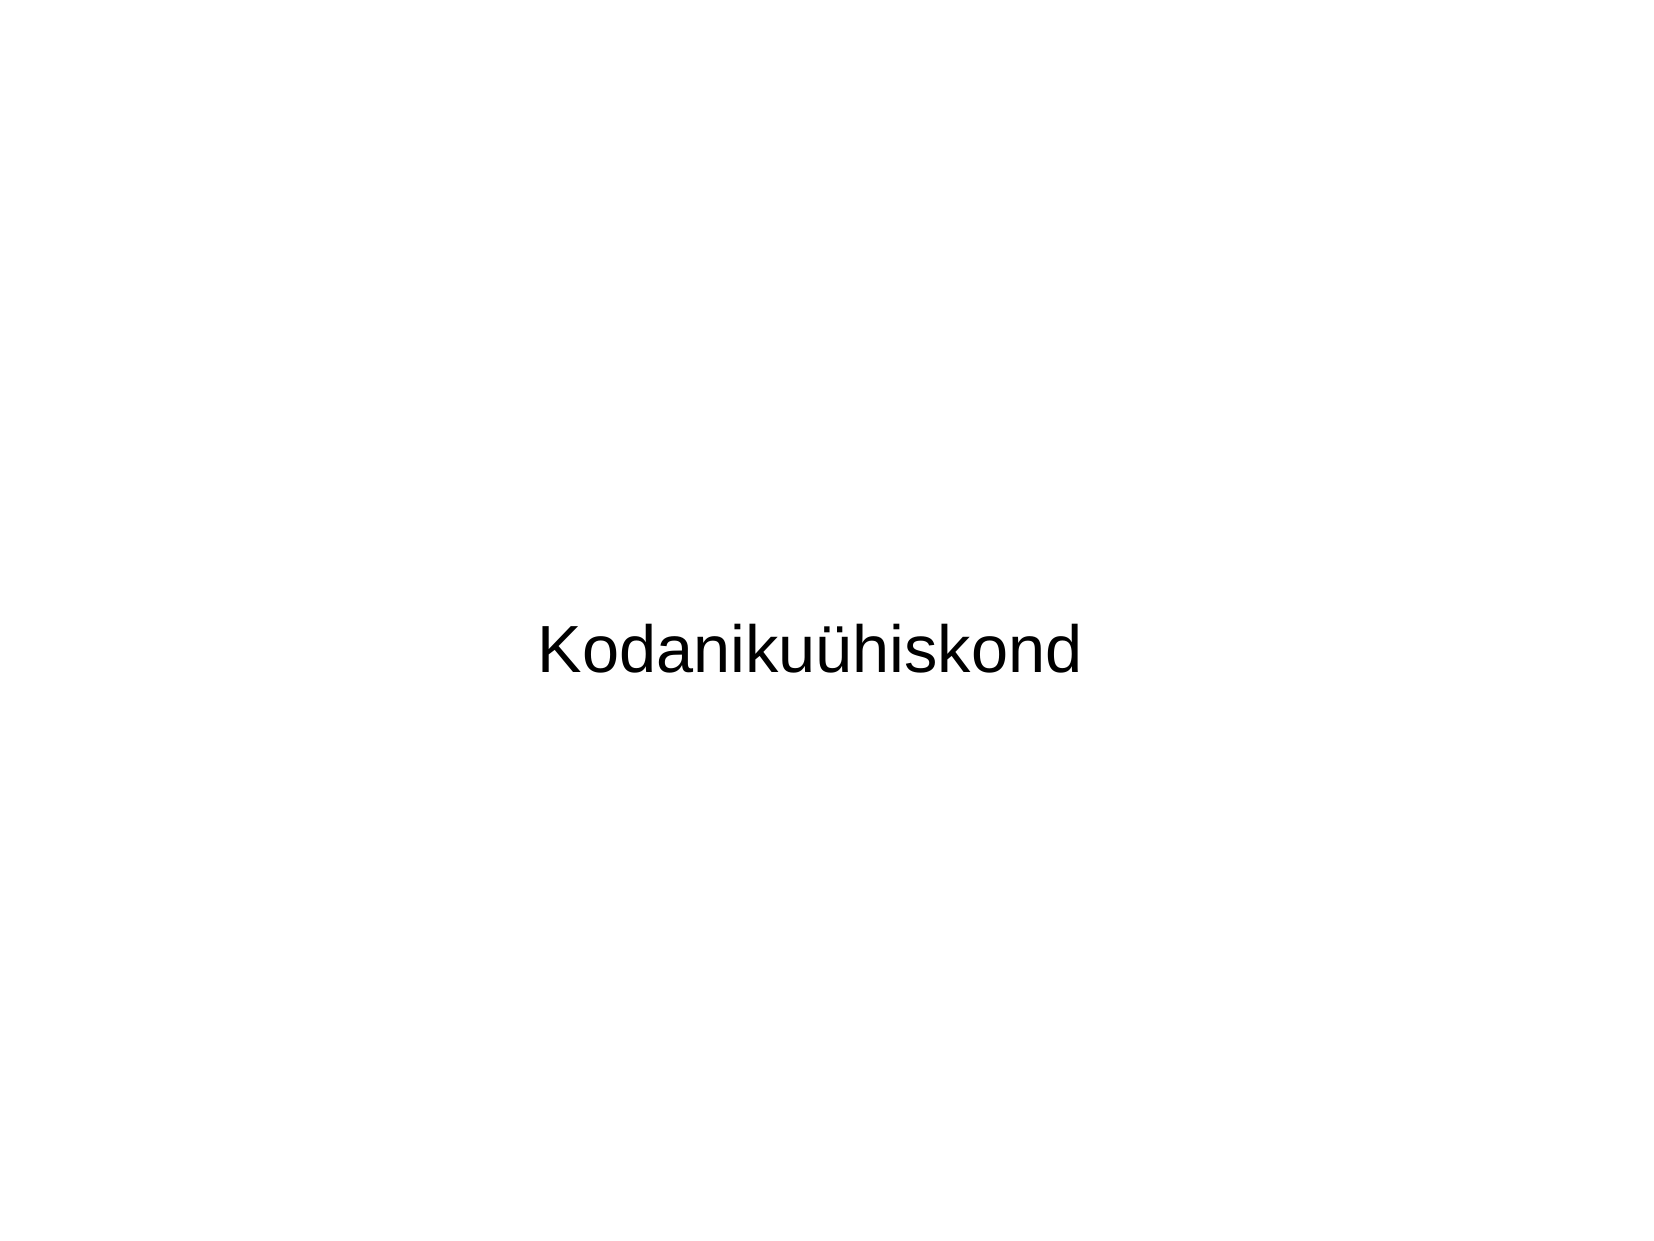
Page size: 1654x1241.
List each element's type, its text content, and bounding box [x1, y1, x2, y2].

subtitle Kodanikuühiskond [82, 290, 1538, 1010]
